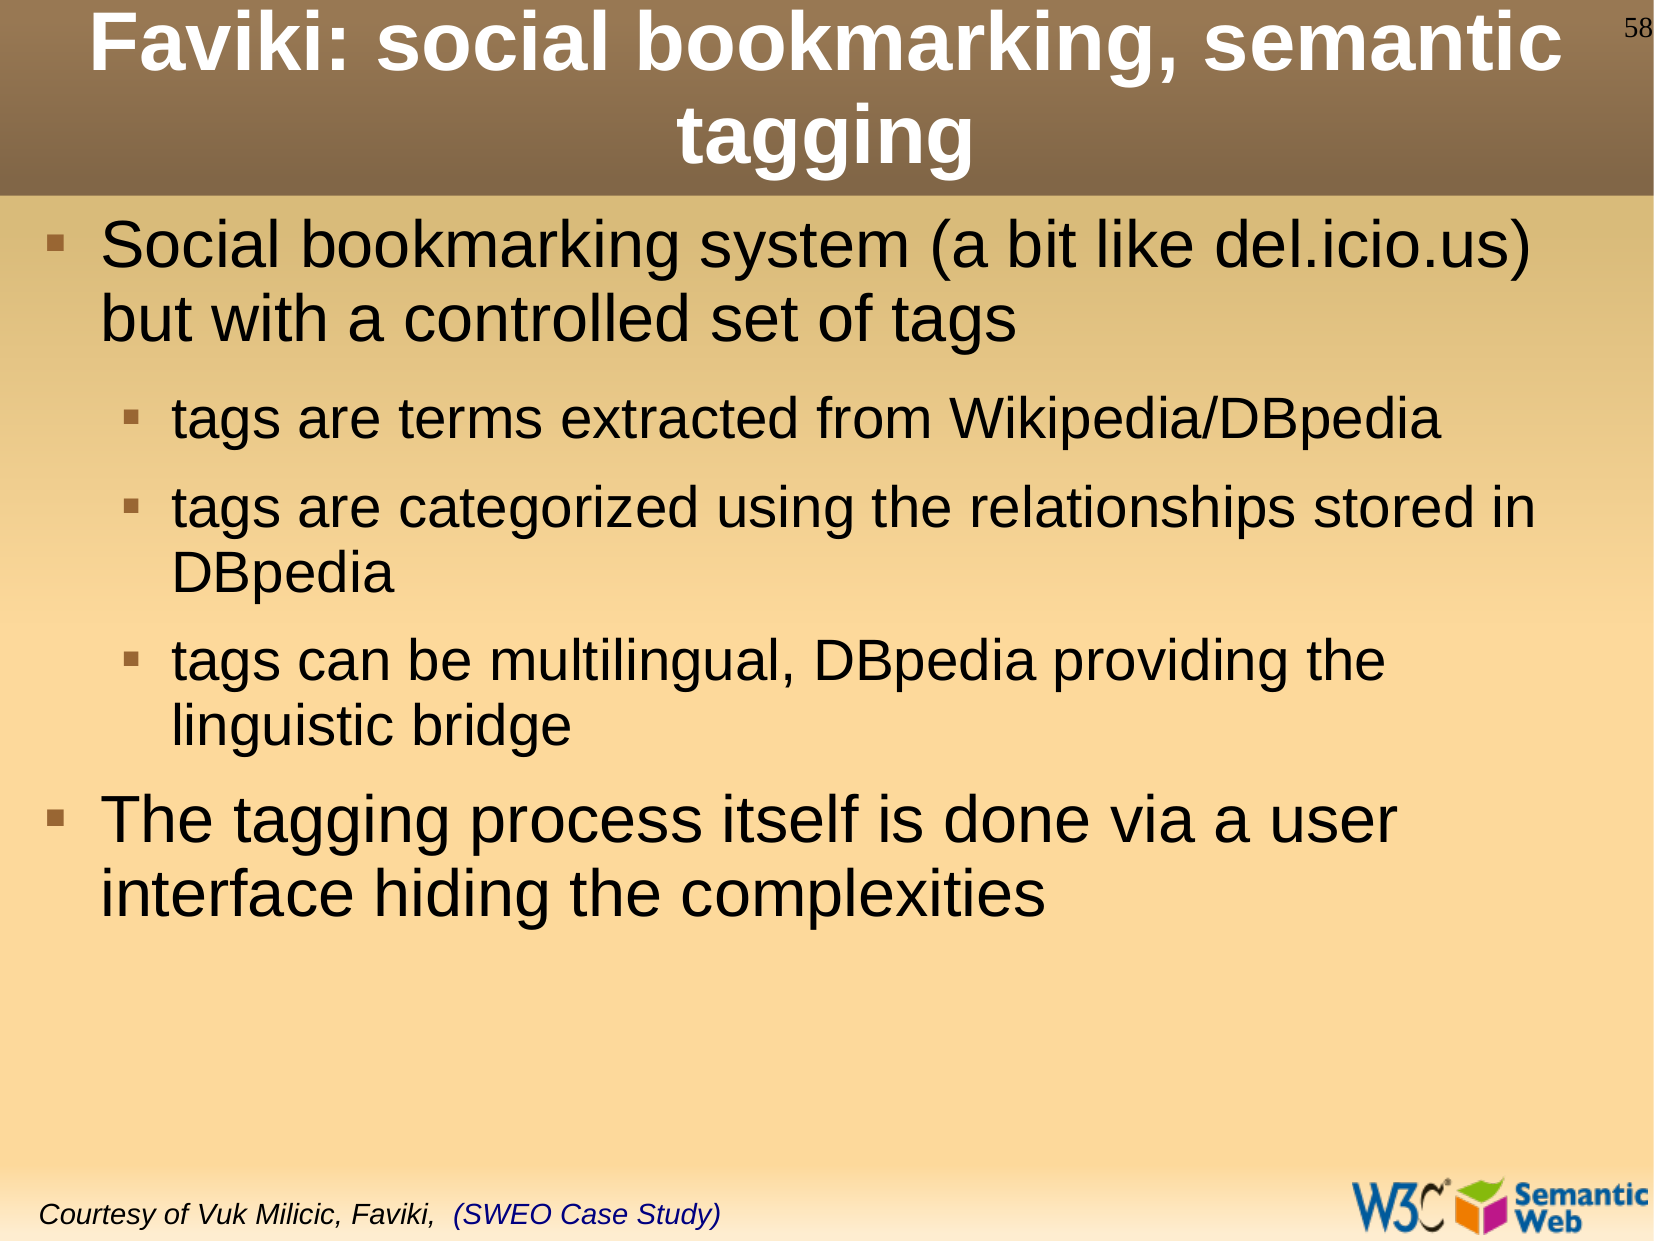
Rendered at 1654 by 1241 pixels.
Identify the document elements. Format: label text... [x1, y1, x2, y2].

text_box Courtesy of Vuk Milicic, Faviki, (SWEO Case Study) [23, 1192, 890, 1241]
list Social bookmarking system (a bit like del.icio.us) but with a controlled set of tags tags are terms extracted from Wikipedia/DBpedia tags are categorized using the relationships stored in DBpedia tags can be multilingual, DBpedia providing the linguistic bridge The tagging process itself is done via a user interface hiding the complexities [29, 206, 1624, 1193]
picture [0, 182, 1654, 1241]
title Faviki: social bookmarking, semantic tagging [0, 0, 1654, 182]
